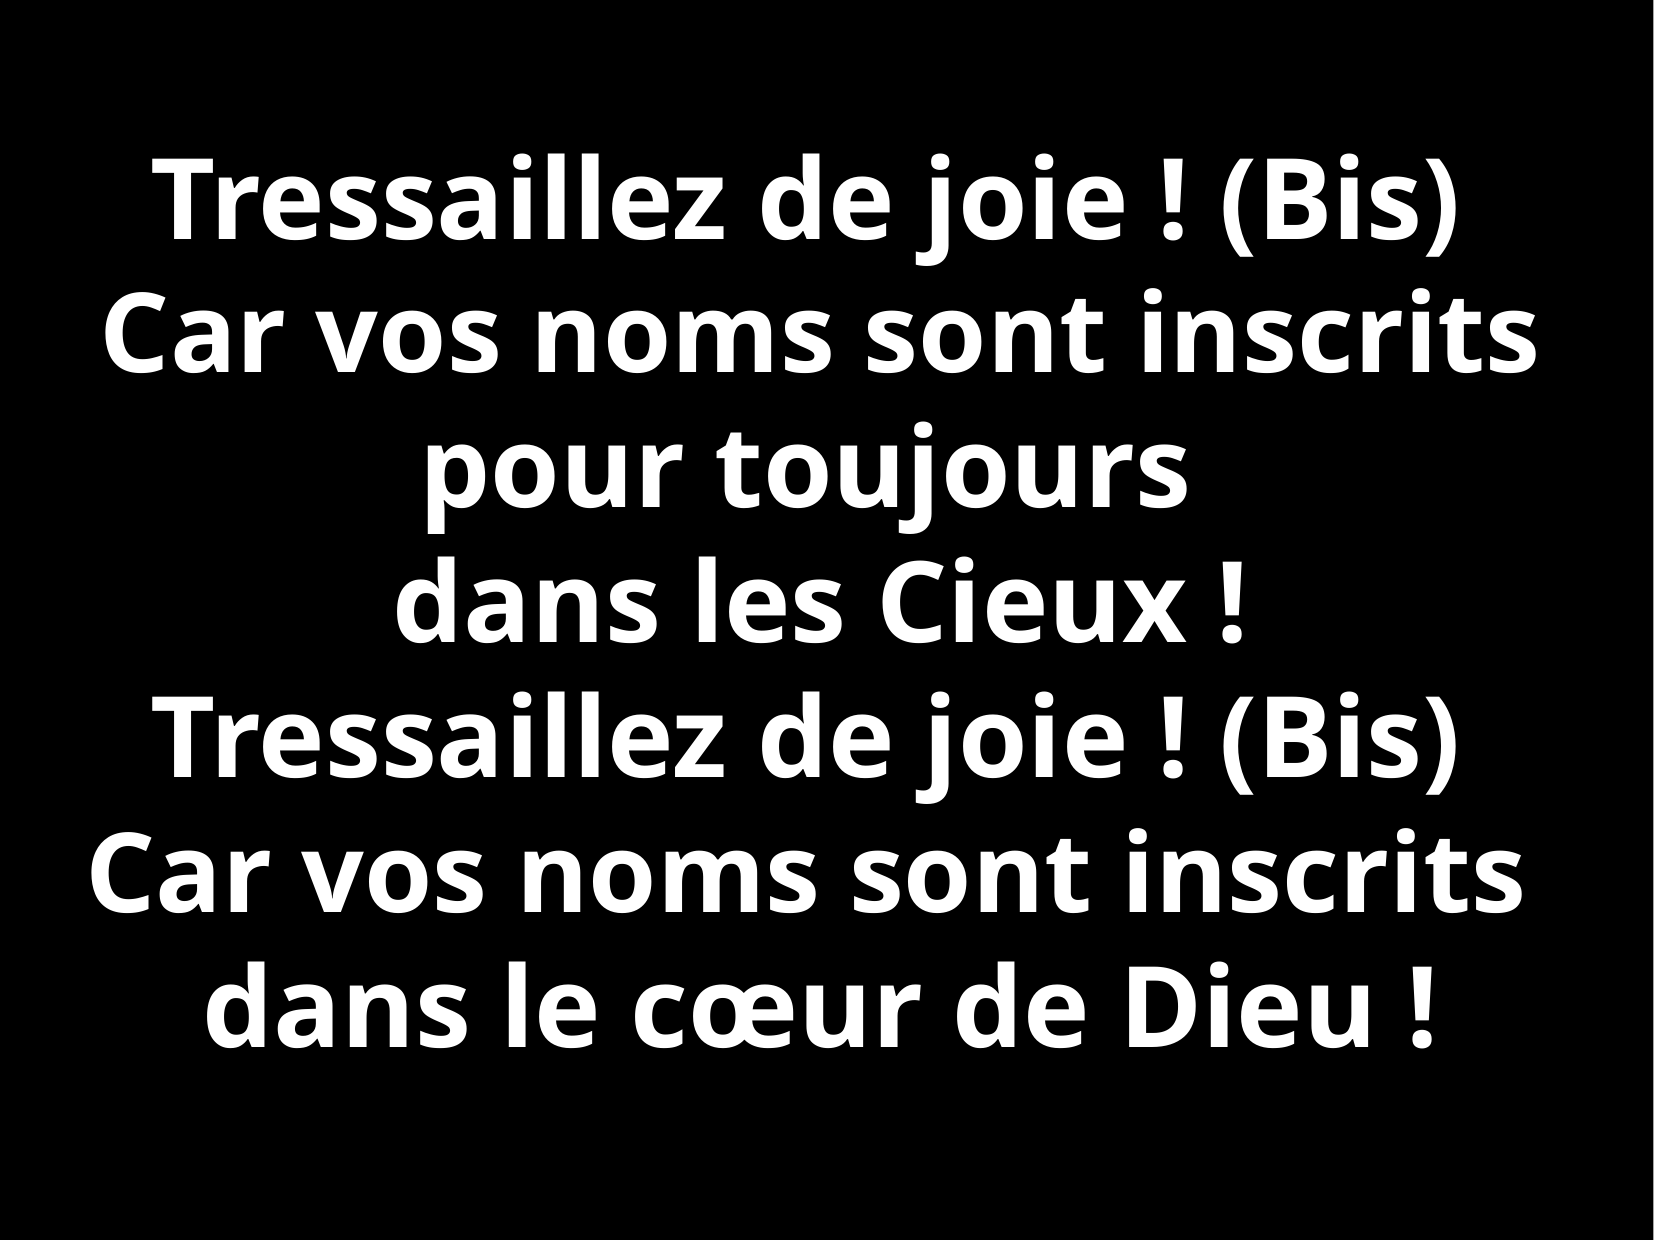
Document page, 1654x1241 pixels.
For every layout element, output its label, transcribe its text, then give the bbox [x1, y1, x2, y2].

text_box Tressaillez de joie ! (Bis) Car vos noms sont inscrits pour toujours dans les Cieux ! Tressaillez de joie ! (Bis) Car vos noms sont inscrits dans le cœur de Dieu ! [0, 234, 1642, 813]
